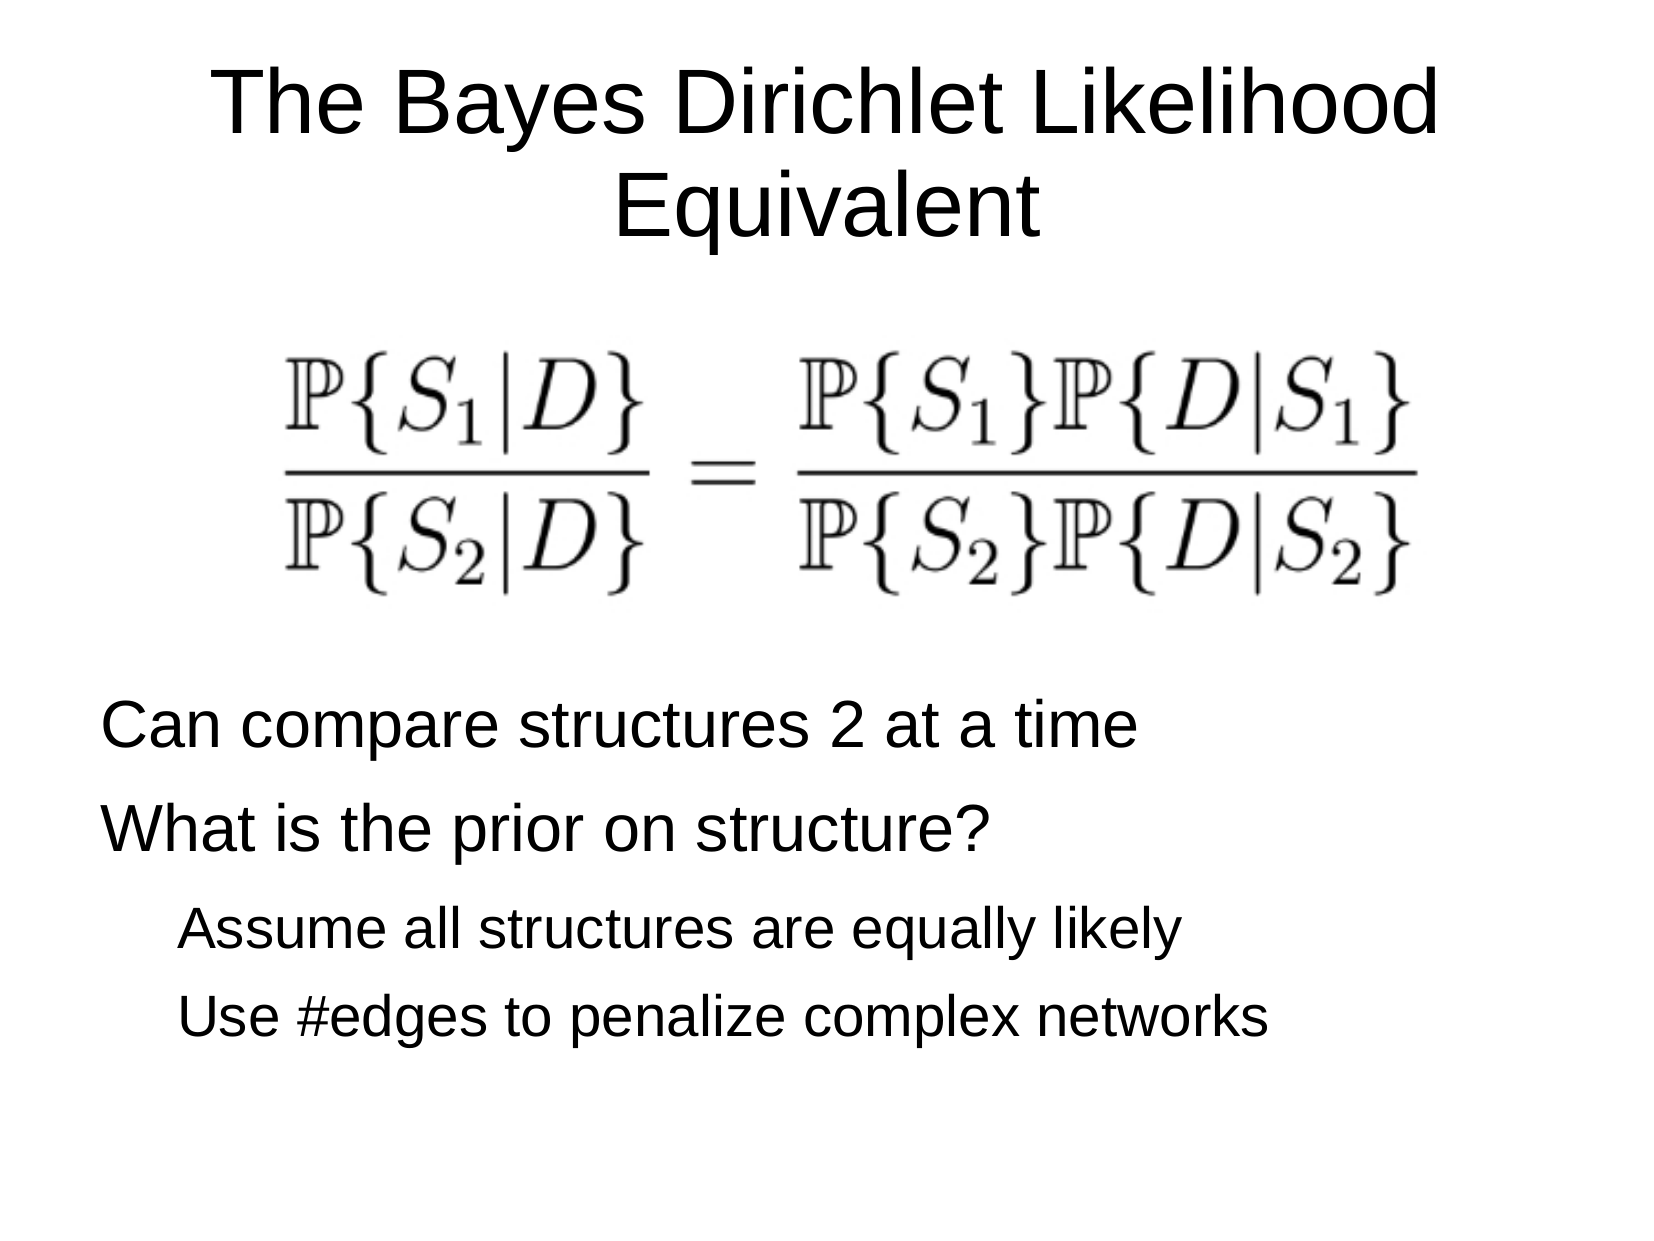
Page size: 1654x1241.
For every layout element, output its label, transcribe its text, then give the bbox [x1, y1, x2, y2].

picture [244, 335, 1427, 615]
title The Bayes Dirichlet Likelihood Equivalent [82, 50, 1571, 256]
list Can compare structures 2 at a time What is the prior on structure? Assume all structures are equally likely Use #edges to penalize complex networks [82, 686, 1571, 1106]
